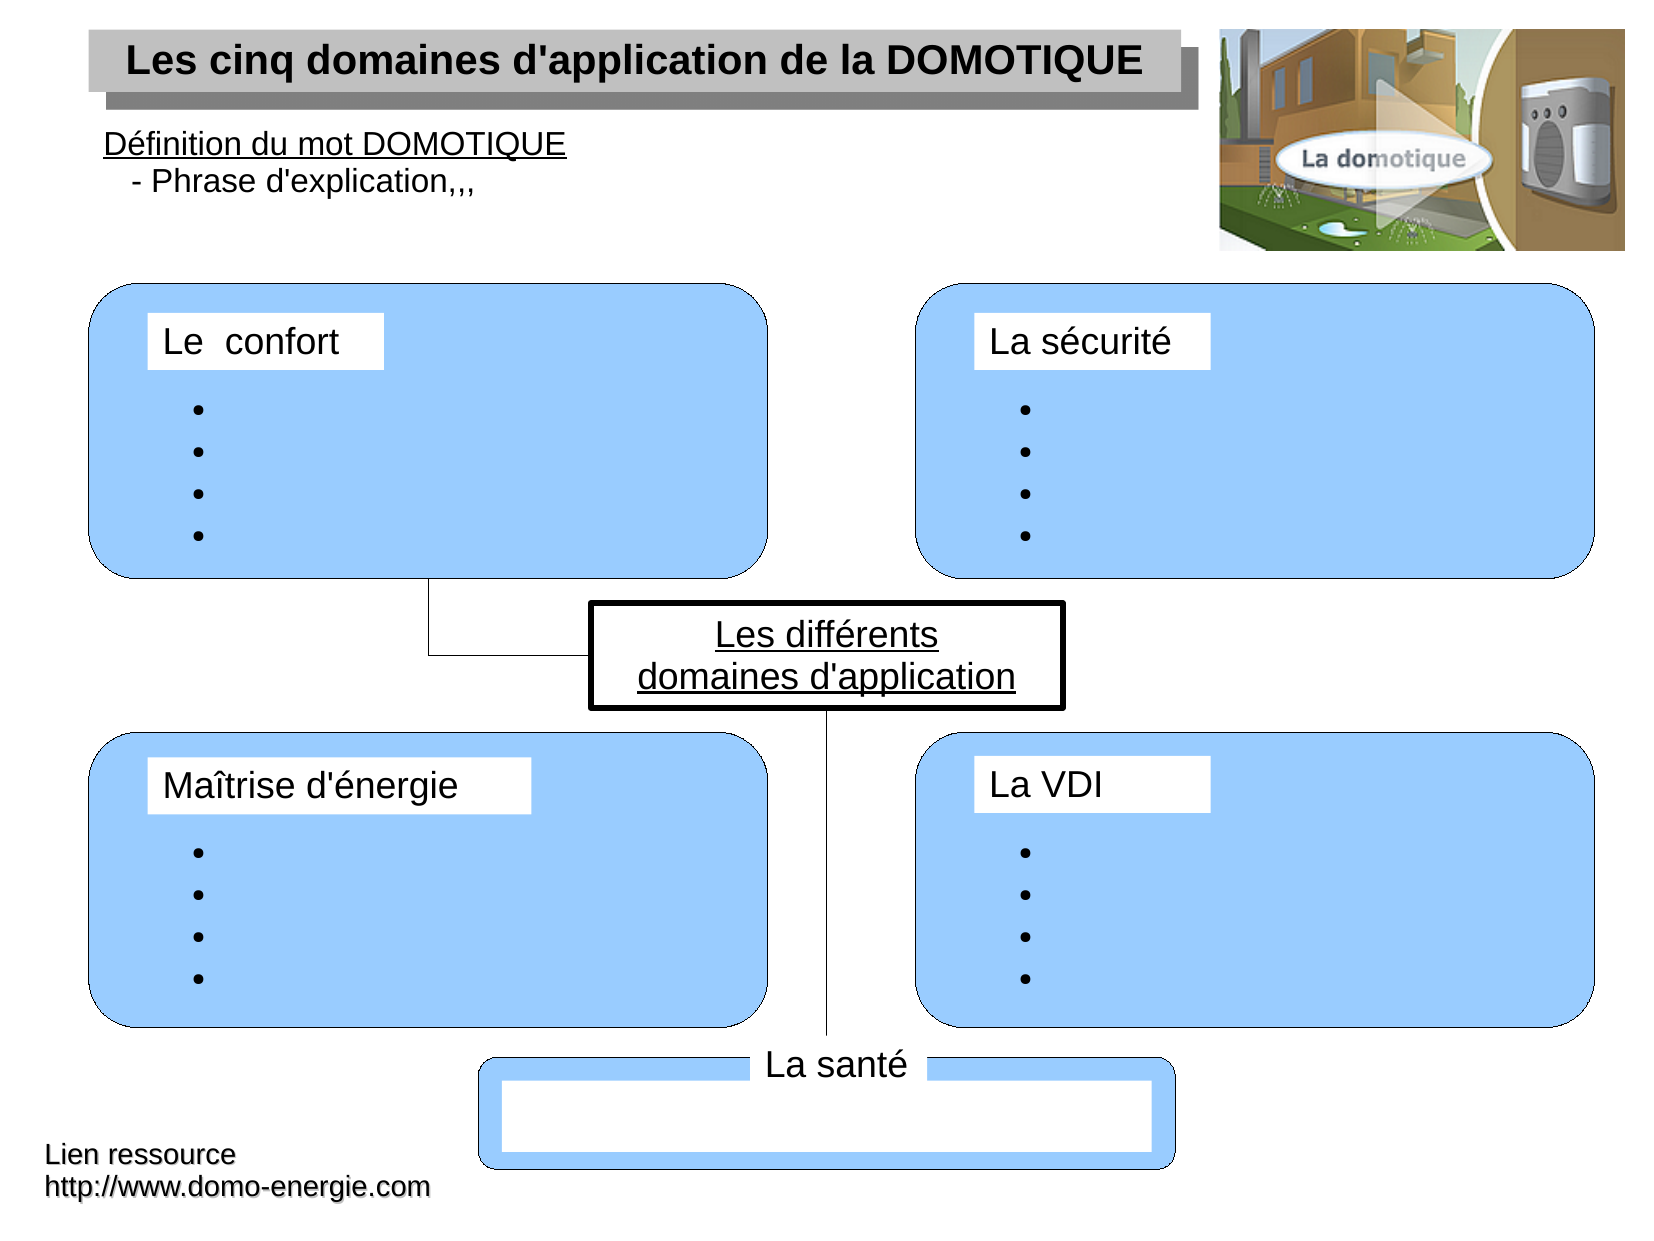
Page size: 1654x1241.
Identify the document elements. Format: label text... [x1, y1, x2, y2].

text_box Lien ressource http://www.domo-energie.com [29, 1130, 473, 1211]
text_box [88, 732, 768, 1028]
text_box Maîtrise d'énergie [147, 757, 532, 815]
text_box La sécurité [974, 312, 1211, 370]
text_box La VDI [974, 755, 1211, 813]
picture [1219, 29, 1625, 251]
text_box Définition du mot DOMOTIQUE - Phrase d'explication,,, [88, 118, 1182, 264]
text_box Les cinq domaines d'application de la DOMOTIQUE [88, 29, 1182, 92]
text_box [915, 732, 1595, 1028]
text_box La santé [750, 1035, 928, 1093]
text_box [915, 283, 1595, 579]
text_box [88, 283, 768, 579]
text_box Les différents domaines d'application [590, 603, 1063, 708]
text_box [478, 1057, 1176, 1170]
text_box Le confort [147, 312, 384, 370]
